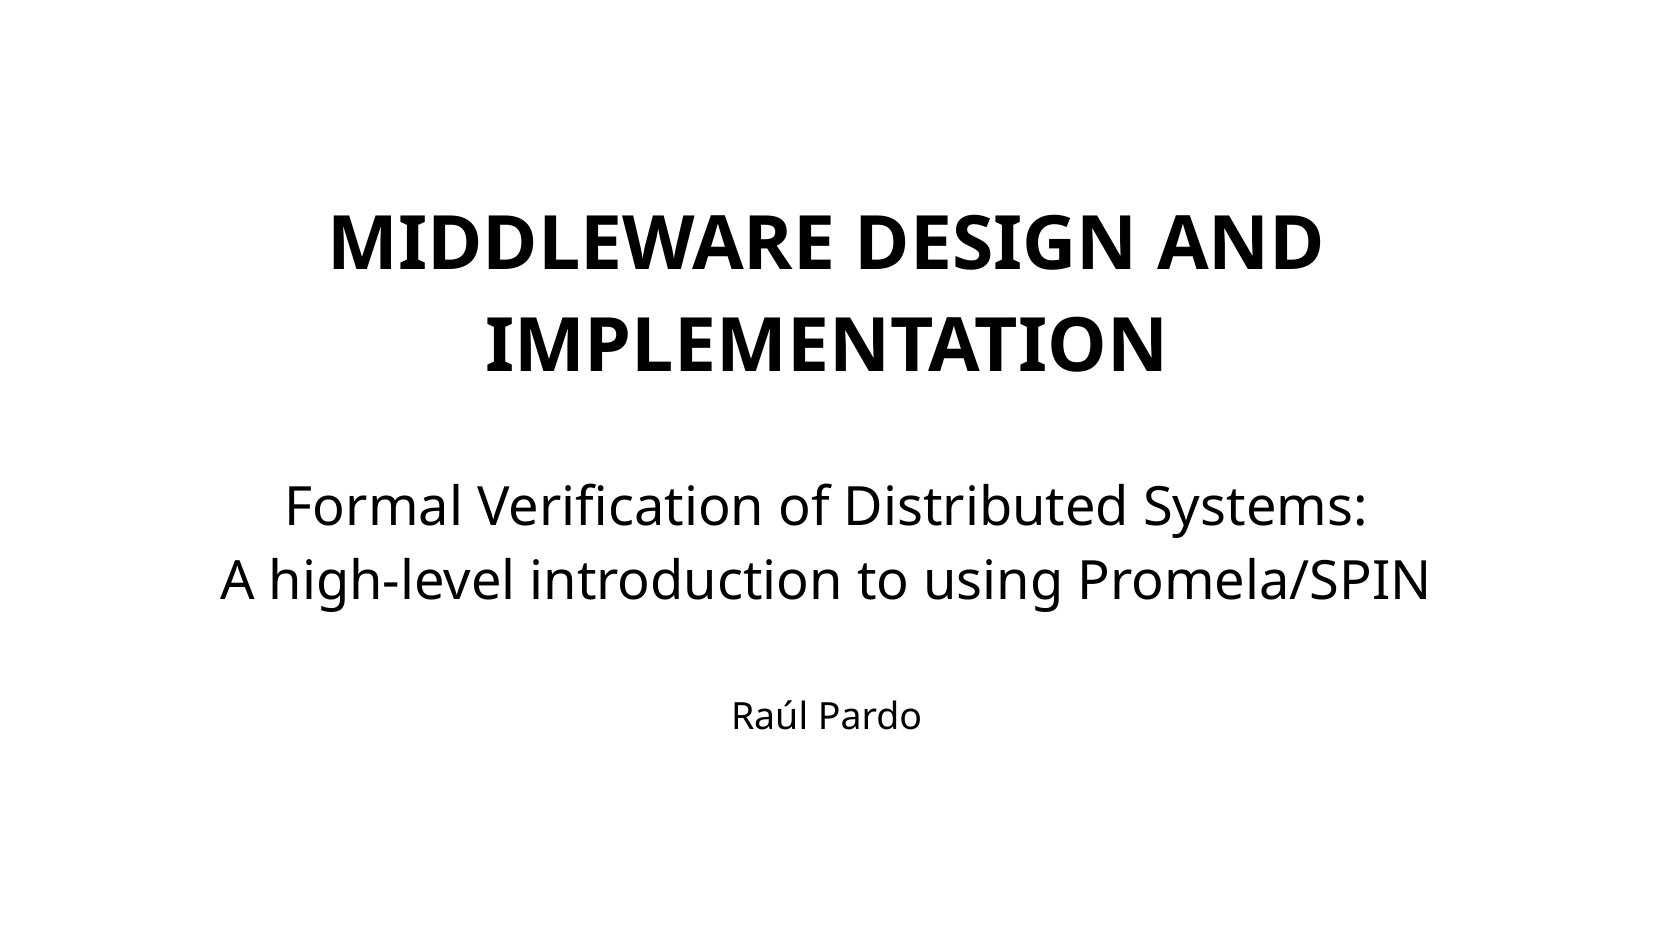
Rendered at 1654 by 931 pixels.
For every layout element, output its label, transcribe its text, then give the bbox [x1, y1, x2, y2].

subtitle MIDDLEWARE DESIGN AND IMPLEMENTATION Formal Verification of Distributed Systems: A high-level introduction to using Promela/SPIN Raúl Pardo [82, 195, 1571, 735]
